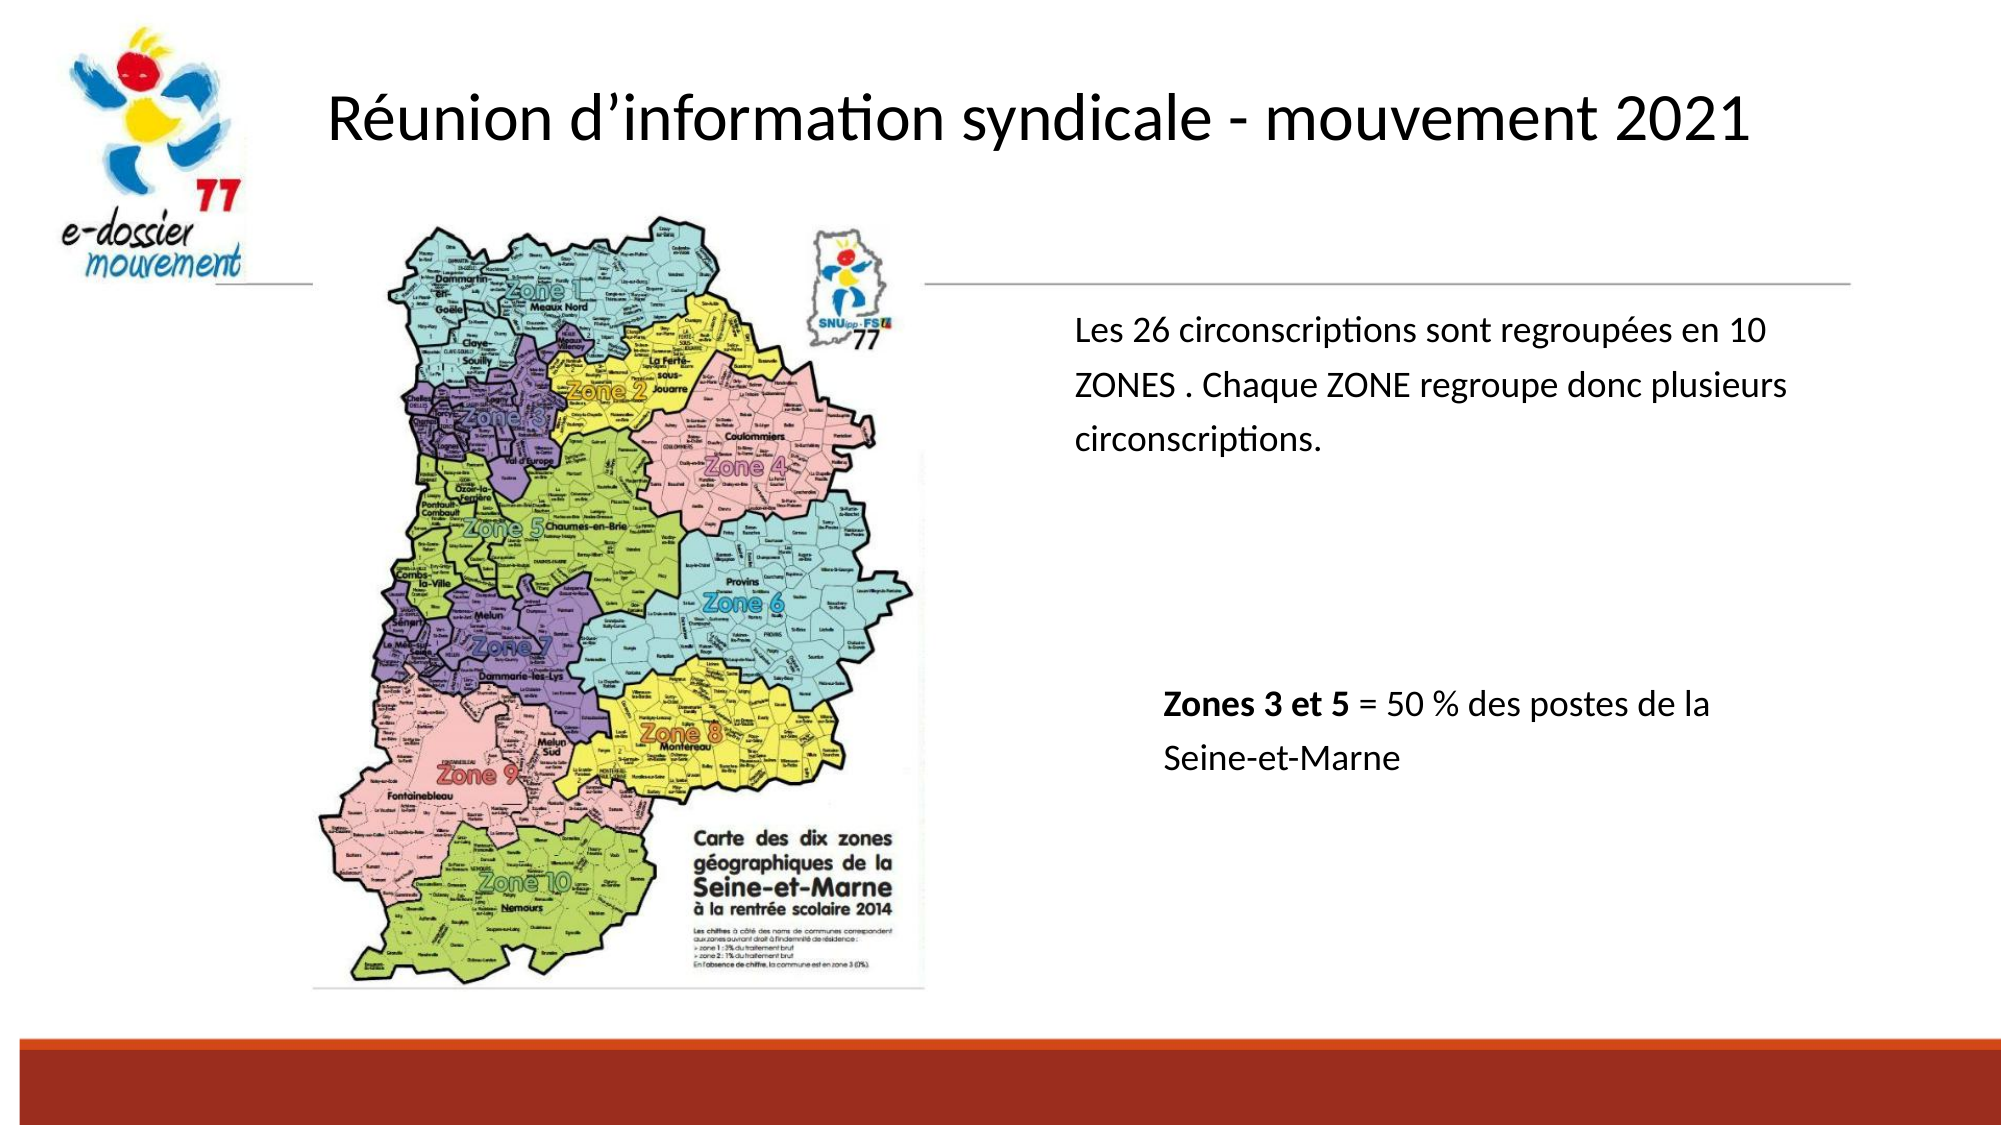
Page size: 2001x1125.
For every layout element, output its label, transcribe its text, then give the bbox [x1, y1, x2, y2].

text_box Les 26 circonscriptions sont regroupées en 10 ZONES . Chaque ZONE regroupe donc plusieurs circonscriptions. [1074, 295, 1819, 459]
text_box Réunion d’information syndicale - mouvement 2021 [327, 55, 1849, 154]
text_box [19, 0, 2000, 1125]
text_box Zones 3 et 5 = 50 % des postes de la Seine-et-Marne [1163, 668, 1721, 778]
